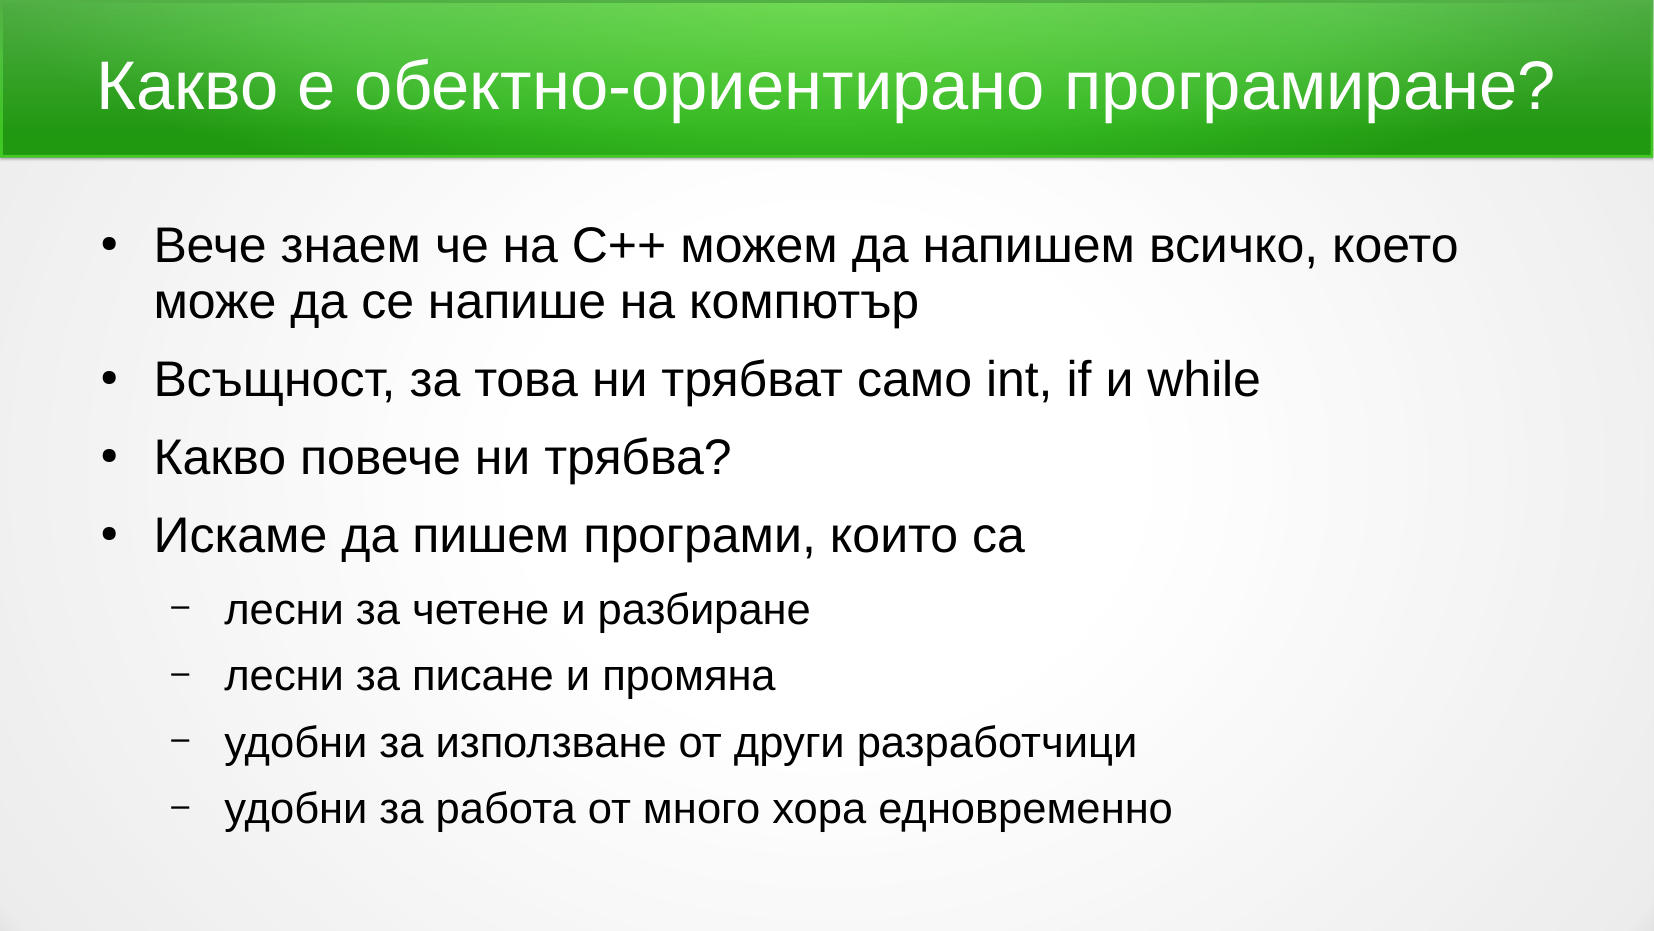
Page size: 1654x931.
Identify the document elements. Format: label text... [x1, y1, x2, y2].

title Какво е обектно-ориентирано програмиране? [82, 37, 1571, 135]
list Вече знаем че на C++ можем да напишем всичко, което може да се напише на компютър Всъщност, за това ни трябват само int, if и while Какво повече ни трябва? Искаме да пишем програми, които са лесни за четене и разбиране лесни за писане и промяна удобни за използване от други разработчици удобни за работа от много хора едновременно [82, 217, 1538, 898]
